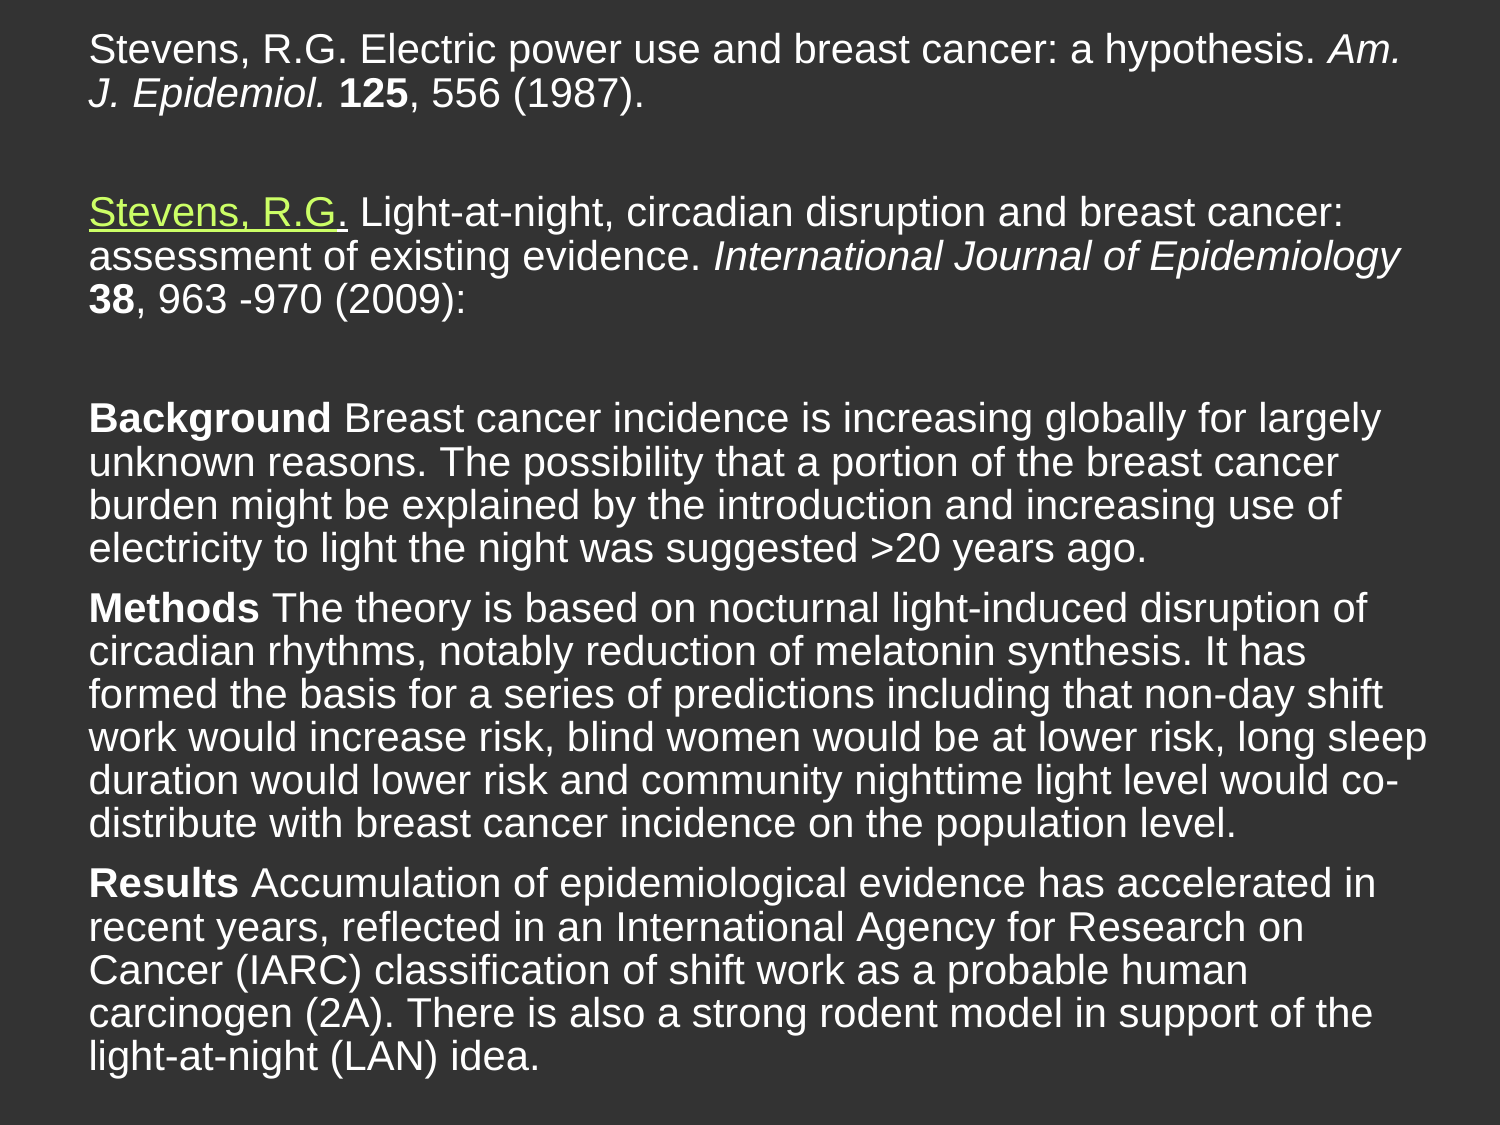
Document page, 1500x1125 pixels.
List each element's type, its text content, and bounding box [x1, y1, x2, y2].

list Stevens, R.G. Electric power use and breast cancer: a hypothesis. Am. J. Epidemiol. 125, 556 (1987). Stevens, R.G. Light-at-night, circadian disruption and breast cancer: assessment of existing evidence. International Journal of Epidemiology 38, 963 -970 (2009): Background Breast cancer incidence is increasing globally for largely unknown reasons. The possibility that a portion of the breast cancer burden might be explained by the introduction and increasing use of electricity to light the night was suggested >20 years ago. Methods The theory is based on nocturnal light-induced disruption of circadian rhythms, notably reduction of melatonin synthesis. It has formed the basis for a series of predictions including that non-day shift work would increase risk, blind women would be at lower risk, long sleep duration would lower risk and community nighttime light level would co-distribute with breast cancer incidence on the population level. Results Accumulation of epidemiological evidence has accelerated in recent years, reflected in an International Agency for Research on Cancer (IARC) classification of shift work as a probable human carcinogen (2A). There is also a strong rodent model in support of the light-at-night (LAN) idea. [88, 29, 1439, 1094]
